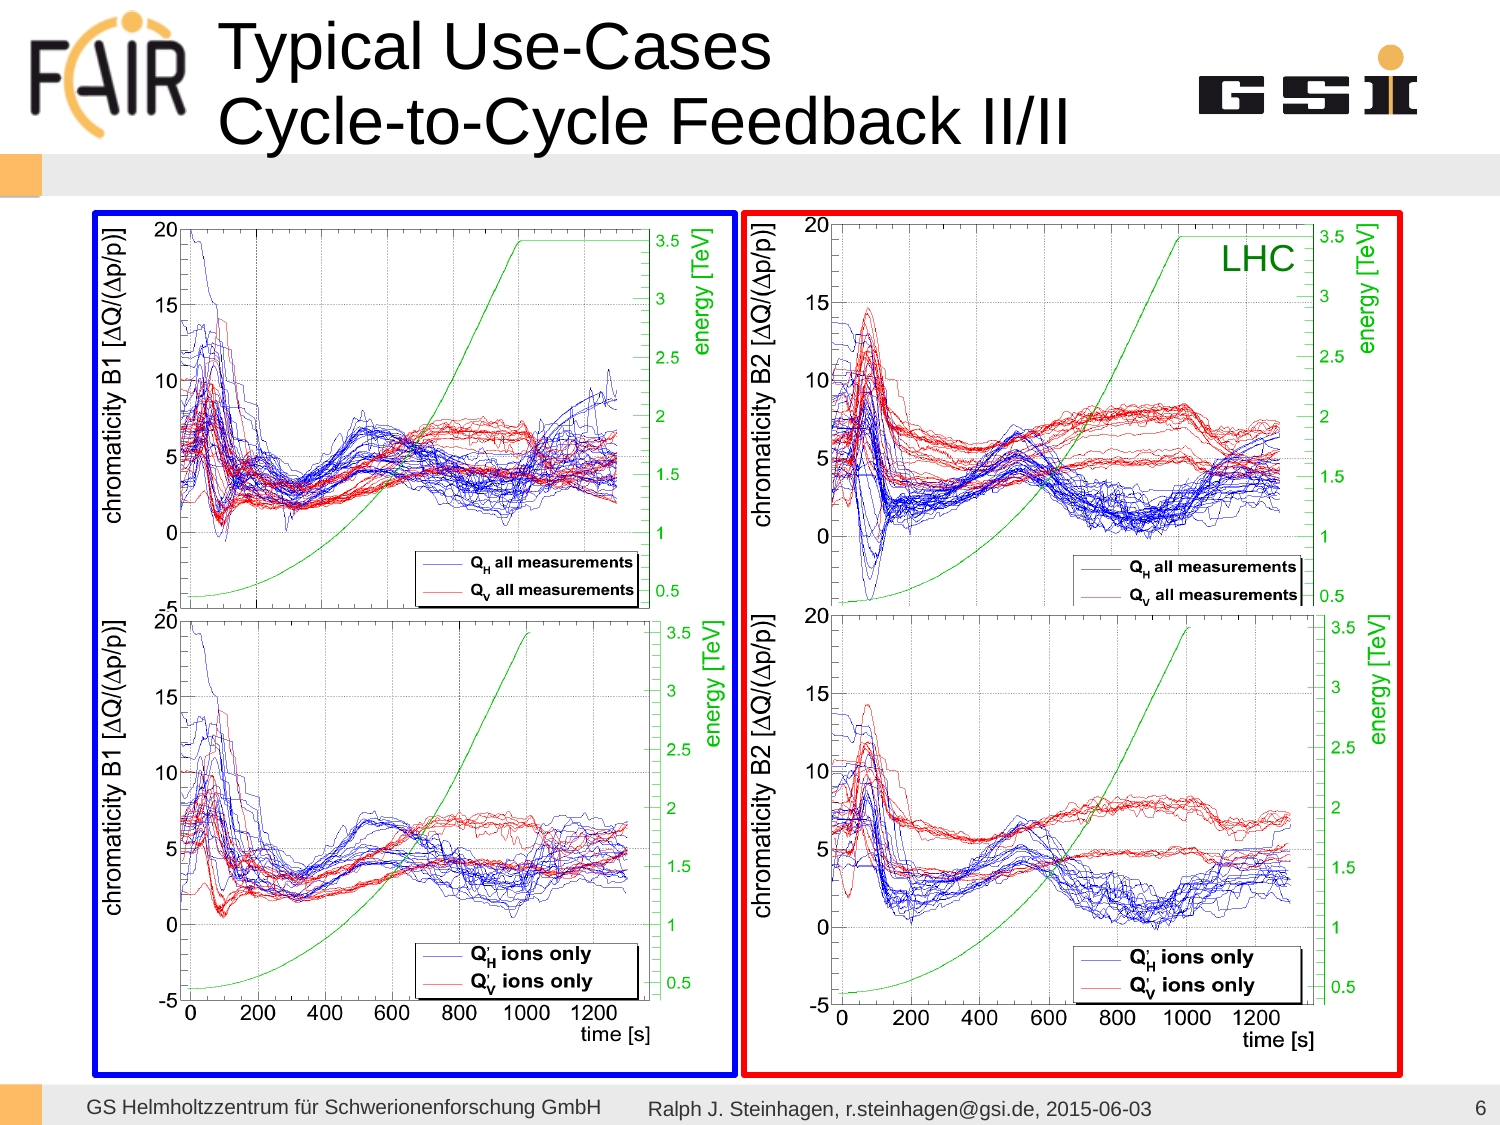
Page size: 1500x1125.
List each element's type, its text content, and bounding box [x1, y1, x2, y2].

title Typical Use-Cases Cycle-to-Cycle Feedback II/II [217, 9, 1163, 159]
picture [747, 216, 1397, 1059]
picture [30, 9, 187, 141]
picture [1197, 42, 1419, 117]
picture [98, 220, 732, 1053]
text_box LHC [1206, 230, 1311, 288]
